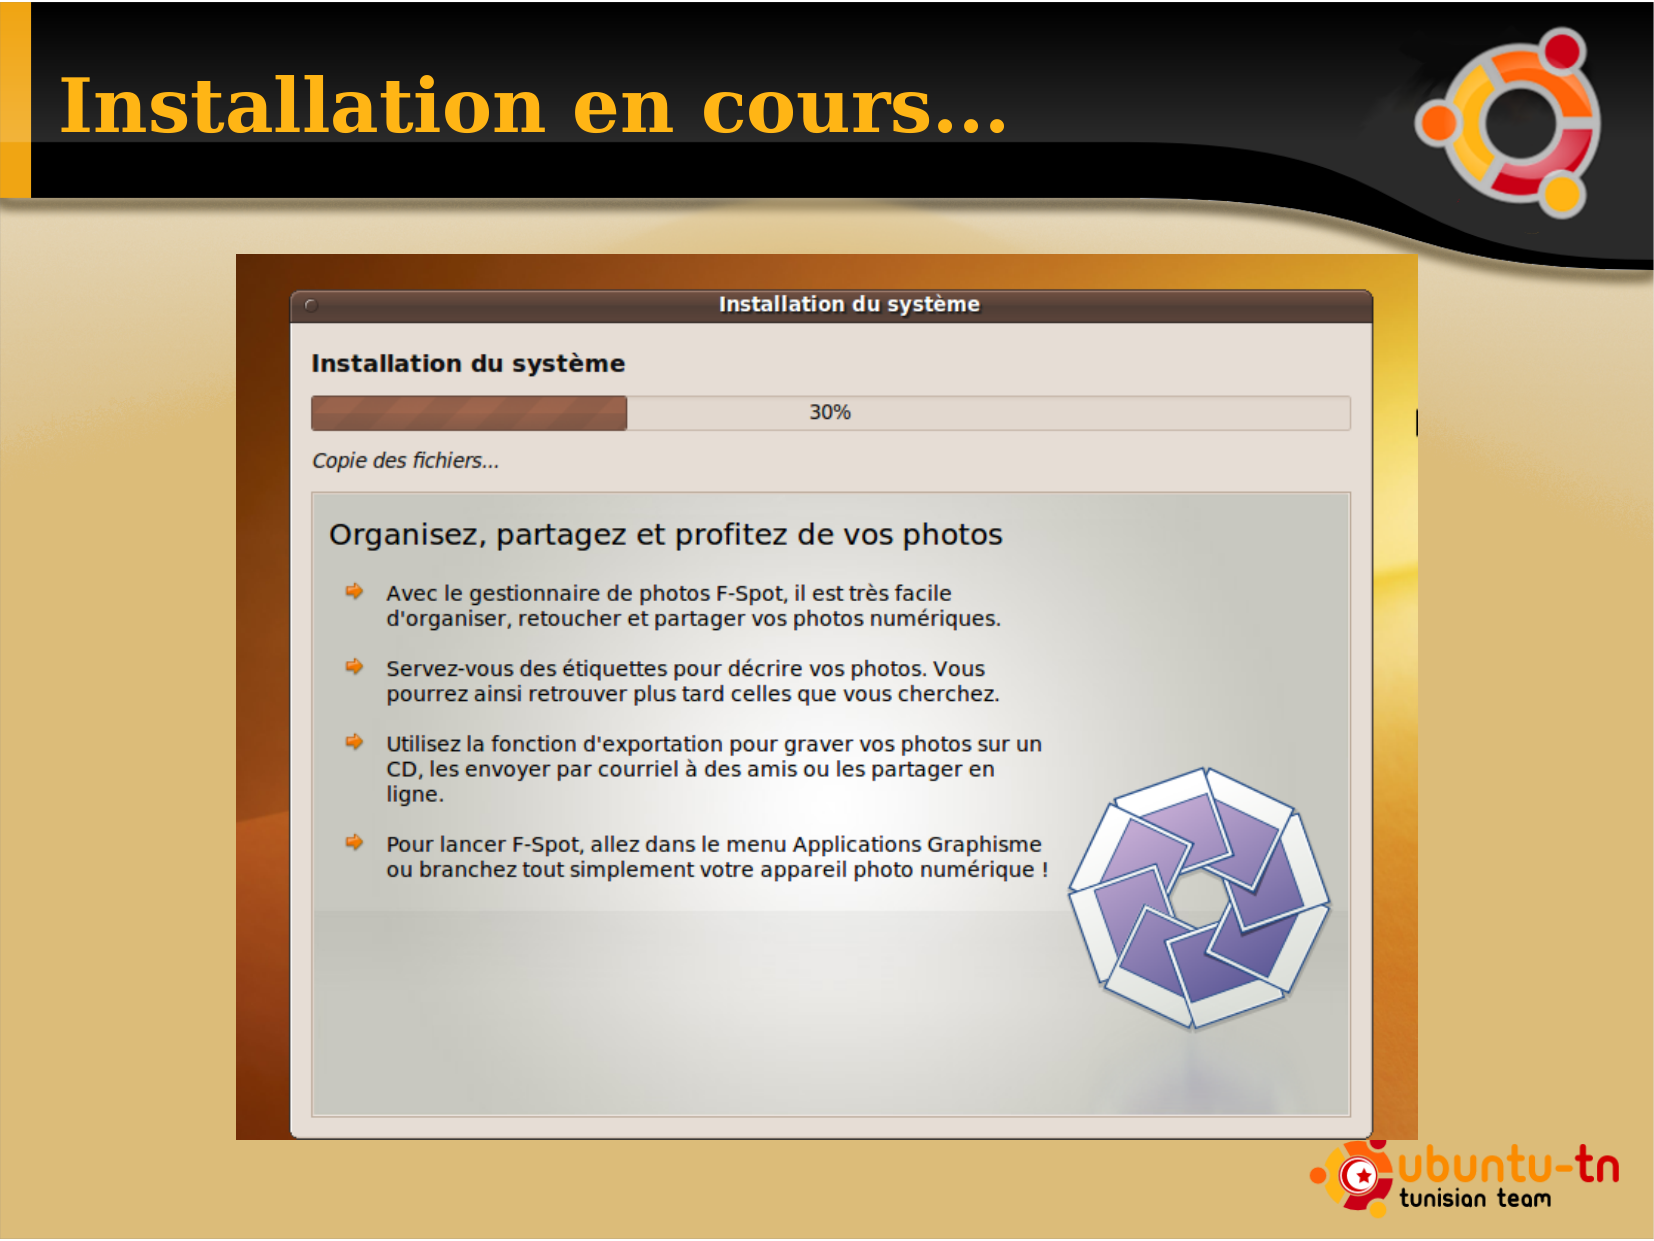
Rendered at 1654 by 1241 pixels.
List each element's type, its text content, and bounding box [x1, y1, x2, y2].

title Installation en cours... [59, 9, 1447, 202]
picture [0, 0, 1654, 1241]
